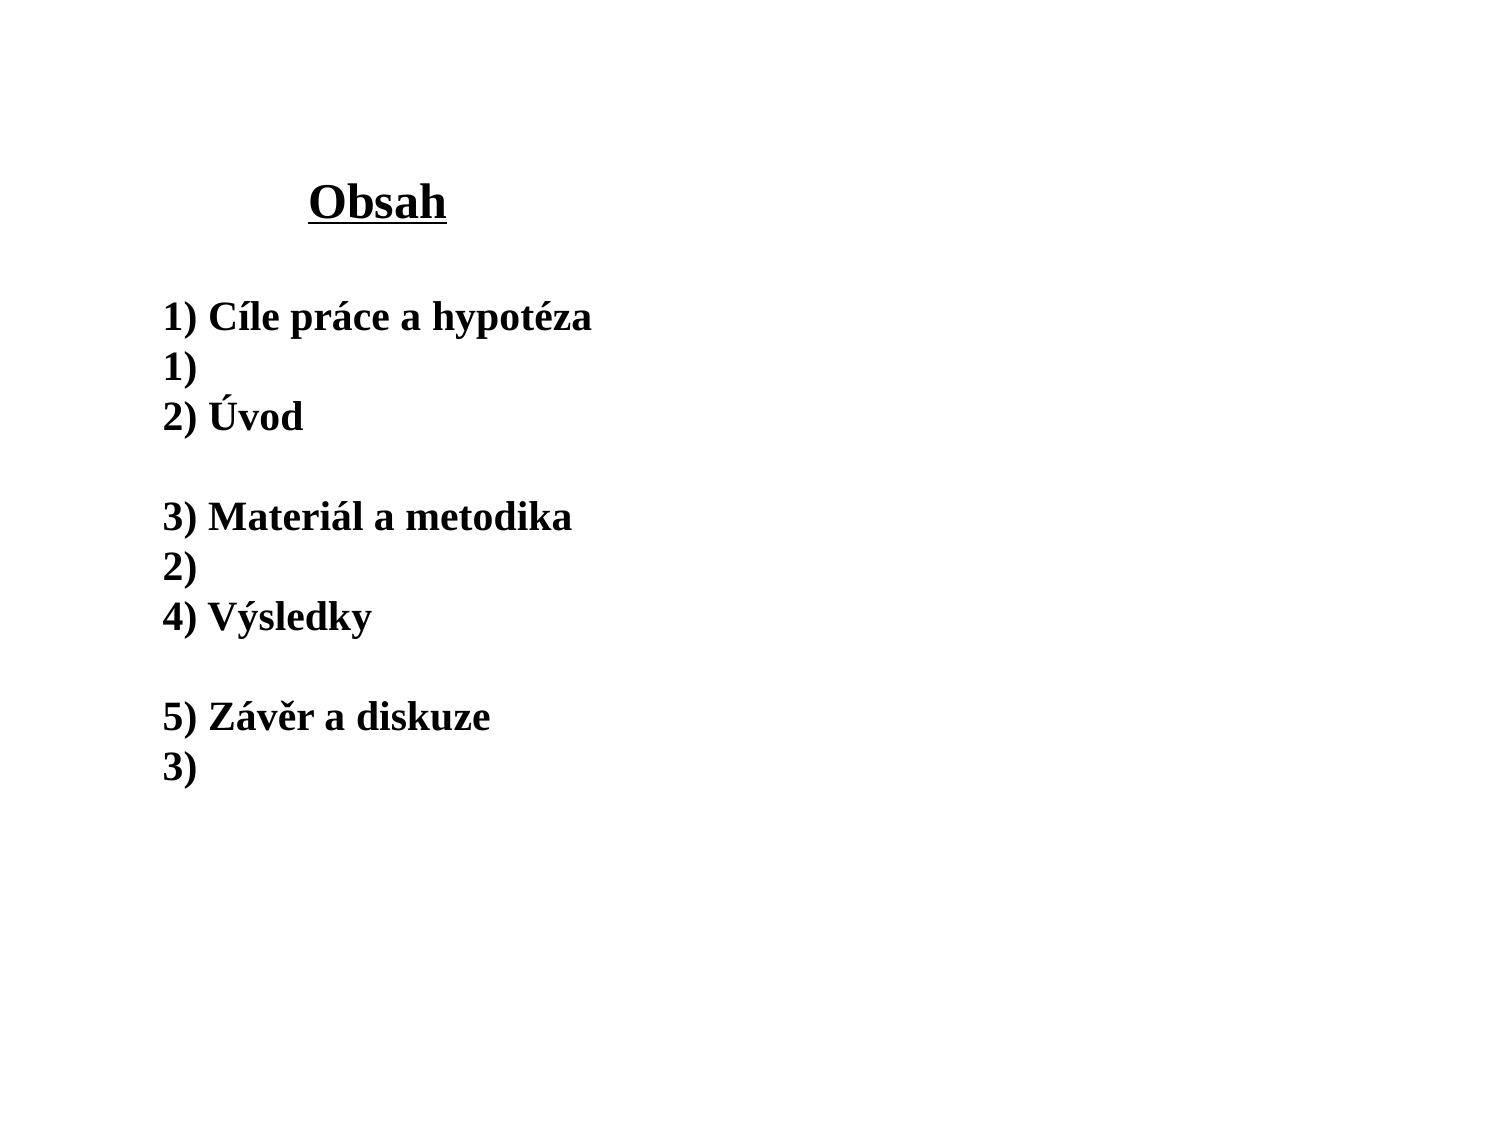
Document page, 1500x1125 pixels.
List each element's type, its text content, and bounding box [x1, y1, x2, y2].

text_box Obsah 1) Cíle práce a hypotéza 2) Úvod 3) Materiál a metodika 4) Výsledky 5) Závěr a diskuze [147, 160, 1353, 803]
